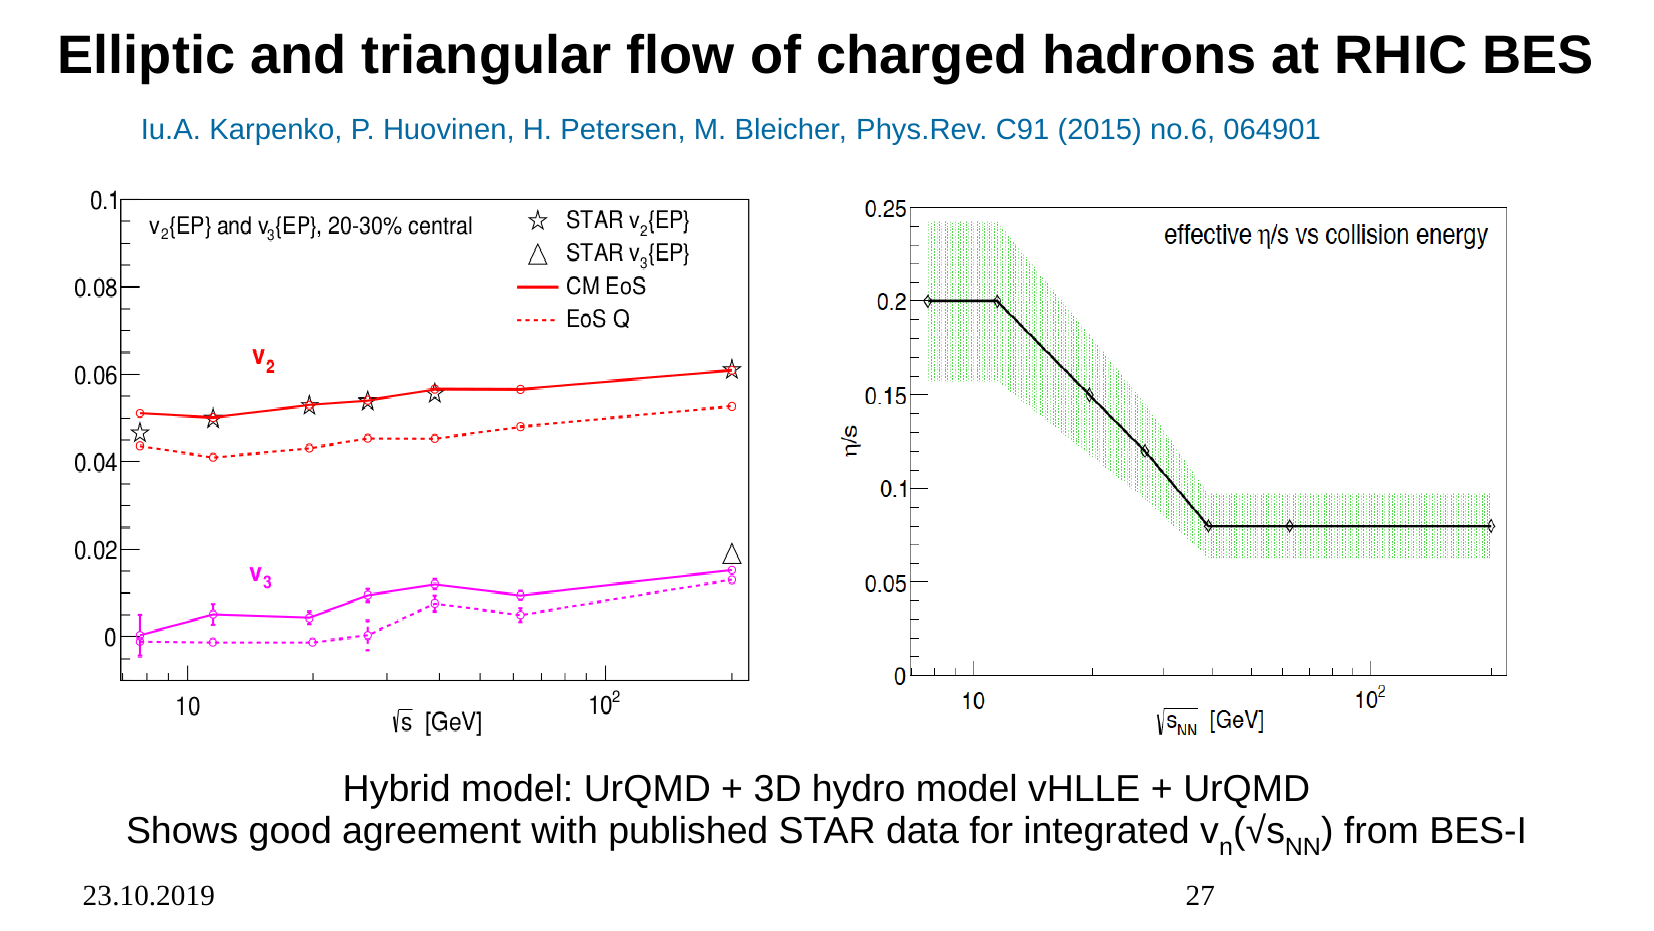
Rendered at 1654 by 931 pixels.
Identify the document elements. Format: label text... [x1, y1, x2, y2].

title Elliptic and triangular flow of charged hadrons at RHIC BES [9, 4, 1645, 101]
picture [42, 140, 826, 741]
text_box 23.10.2019 [82, 868, 468, 912]
picture [829, 175, 1555, 756]
text_box Hybrid model: UrQMD + 3D hydro model vHLLE + UrQMD Shows good agreement with published STAR data for integrated vn(√sNN) from BES-I [54, 759, 1600, 868]
text_box [1185, 868, 1571, 912]
text_box Iu.A. Karpenko, P. Huovinen, H. Petersen, M. Bleicher, Phys.Rev. C91 (2015) no.6, 064901 [117, 105, 748, 186]
